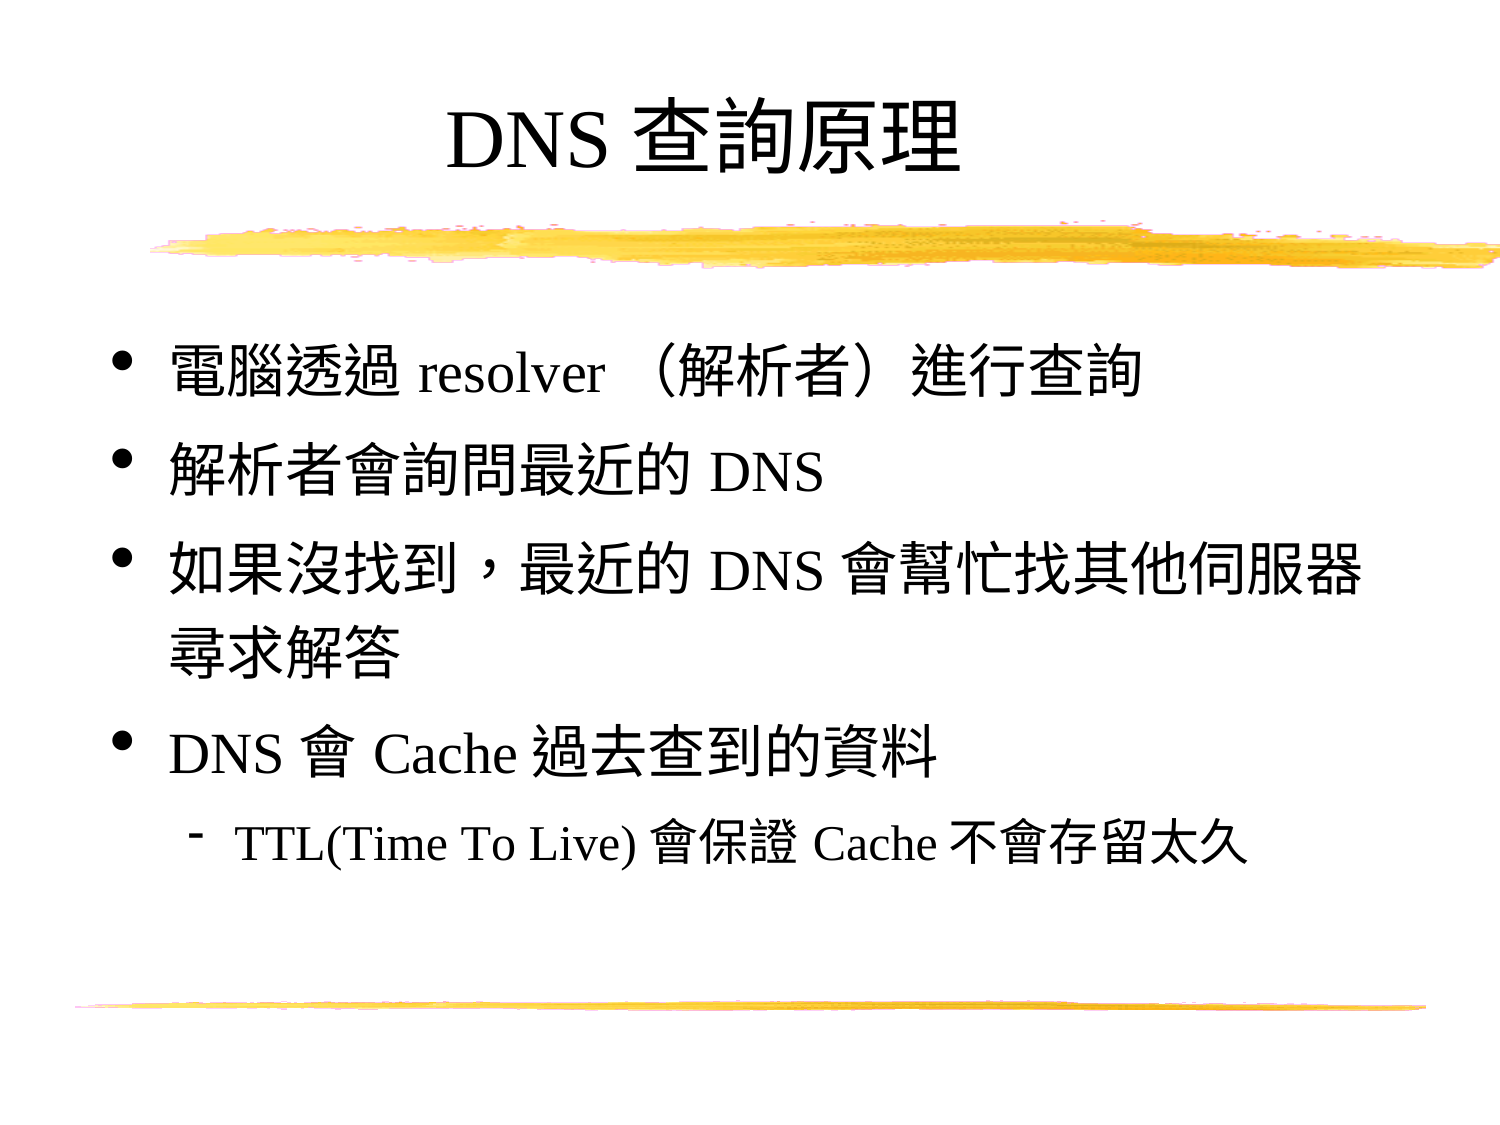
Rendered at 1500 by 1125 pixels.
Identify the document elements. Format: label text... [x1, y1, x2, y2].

picture [75, 999, 1426, 1013]
picture [150, 215, 1500, 279]
list 電腦透過resolver（解析者）進行查詢 解析者會詢問最近的DNS 如果沒找到，最近的DNS會幫忙找其他伺服器尋求解答 DNS會Cache過去查到的資料 TTL(Time To Live)會保證Cache不會存留太久 [112, 324, 1388, 986]
title DNS查詢原理 [66, 44, 1342, 218]
